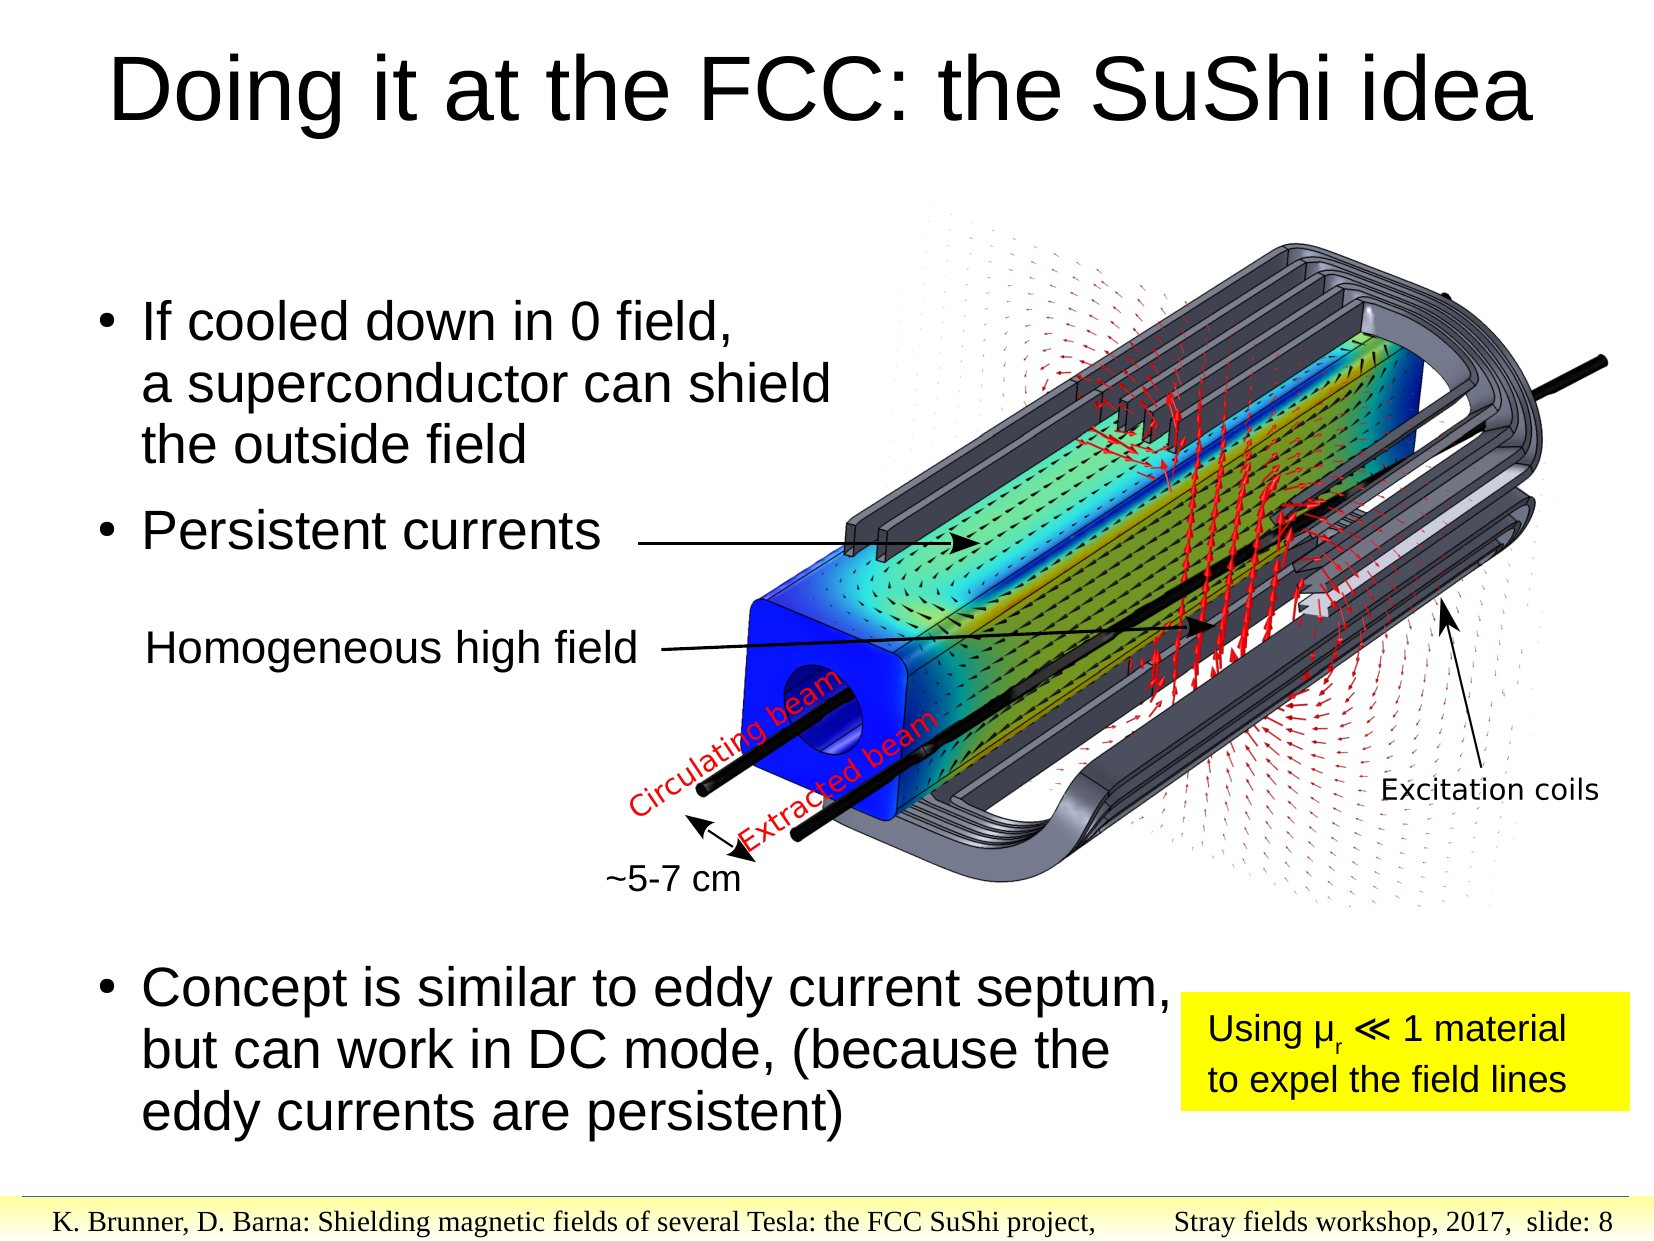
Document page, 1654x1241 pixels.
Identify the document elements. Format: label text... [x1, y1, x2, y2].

text_box Homogeneous high field [129, 614, 662, 731]
text_box Using μr ≪ 1 material to expel the field lines [1192, 1000, 1621, 1108]
list If cooled down in 0 field, a superconductor can shield the outside field Persistent currents Concept is similar to eddy current septum, but can work in DC mode, (because the eddy currents are persistent) [82, 290, 1571, 1146]
text_box ~5-7 cm [590, 849, 626, 907]
picture [626, 200, 1647, 907]
title Doing it at the FCC: the SuShi idea [77, 31, 1566, 148]
text_box [1181, 992, 1630, 1111]
